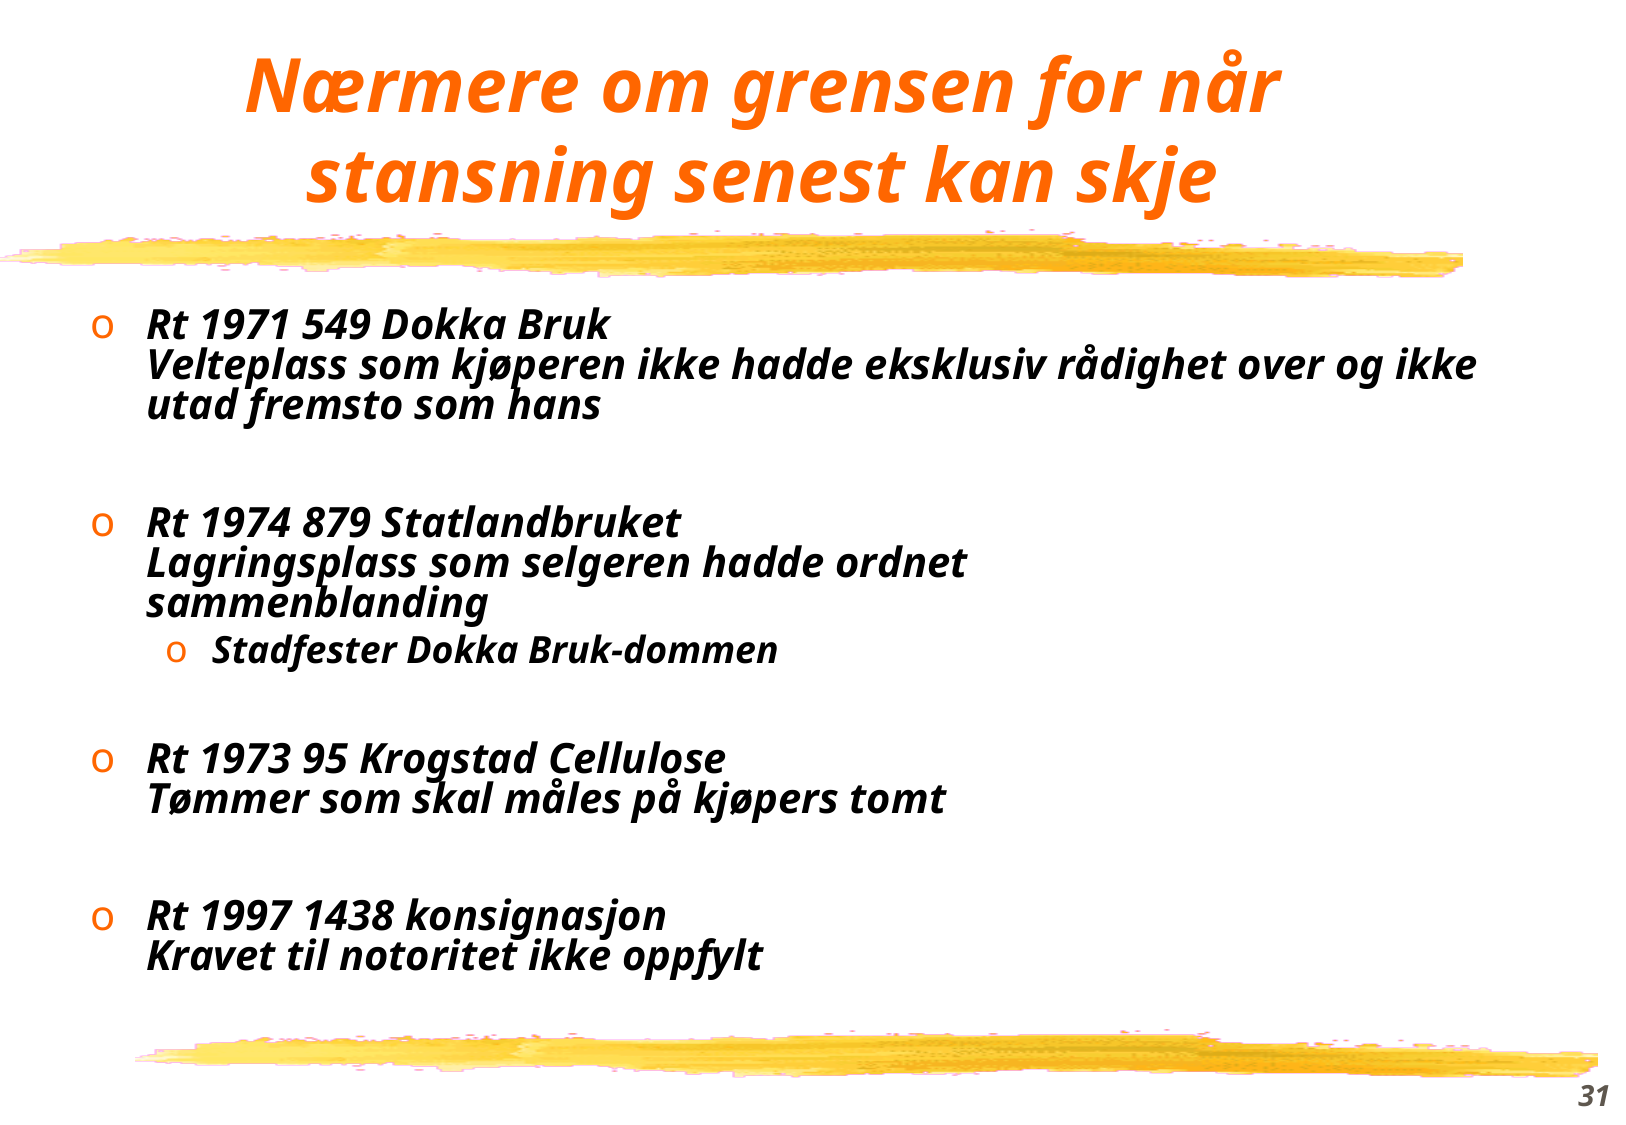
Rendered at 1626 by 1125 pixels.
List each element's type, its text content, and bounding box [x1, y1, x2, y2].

title Nærmere om grensen for når stansning senest kan skje [72, 29, 1454, 225]
list Rt 1971 549 Dokka Bruk Velteplass som kjøperen ikke hadde eksklusiv rådighet over og ikke utad fremsto som hans Rt 1974 879 Statlandbruket Lagringsplass som selgeren hadde ordnet sammenblanding Stadfester Dokka Bruk-dommen Rt 1973 95 Krogstad Cellulose Tømmer som skal måles på kjøpers tomt Rt 1997 1438 konsignasjon Kravet til notoritet ikke oppfylt [74, 299, 1529, 991]
picture [0, 224, 1463, 288]
text_box <number> [1516, 1050, 1626, 1125]
picture [135, 1024, 1598, 1088]
